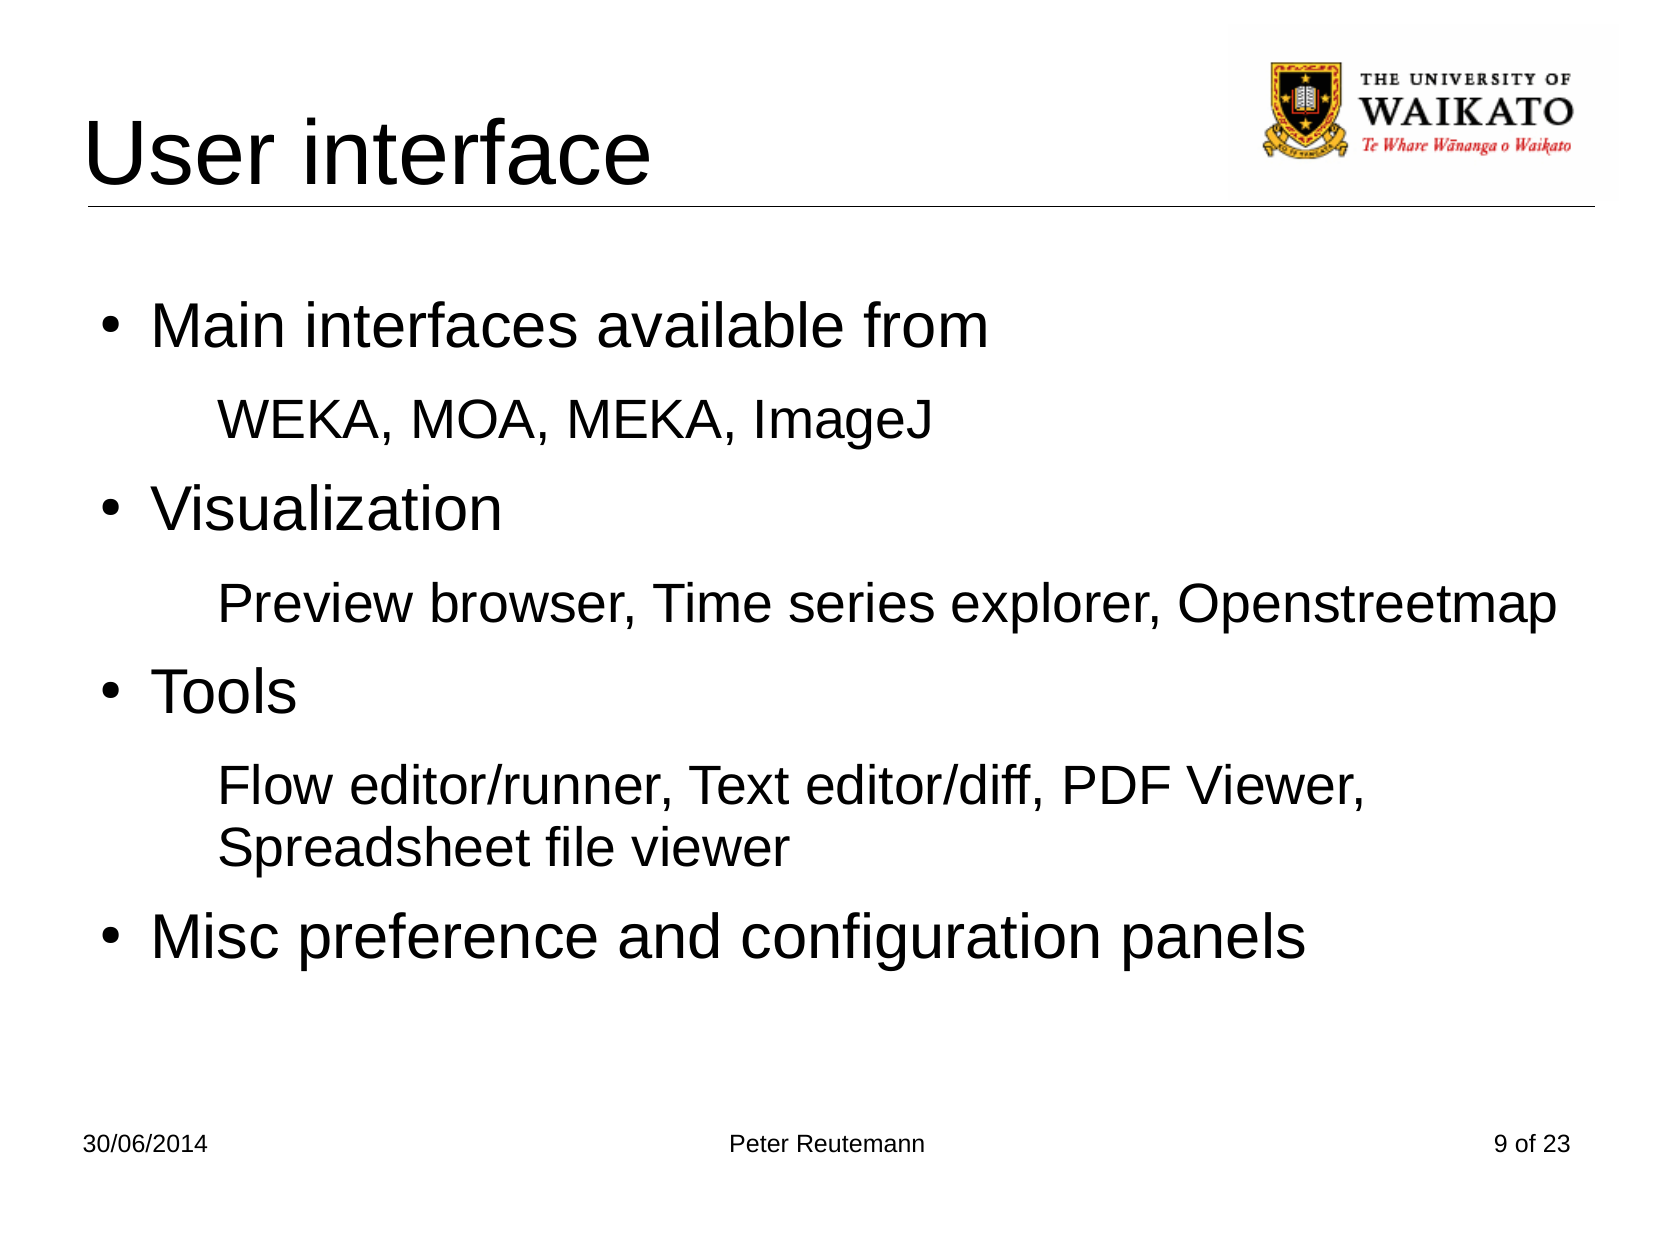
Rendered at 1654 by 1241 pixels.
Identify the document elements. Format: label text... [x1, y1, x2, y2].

list Main interfaces available from WEKA, MOA, MEKA, ImageJ Visualization Preview browser, Time series explorer, Openstreetmap Tools Flow editor/runner, Text editor/diff, PDF Viewer, Spreadsheet file viewer Misc preference and configuration panels [82, 290, 1571, 1010]
picture [1228, 24, 1619, 201]
title User interface [82, 49, 1571, 257]
